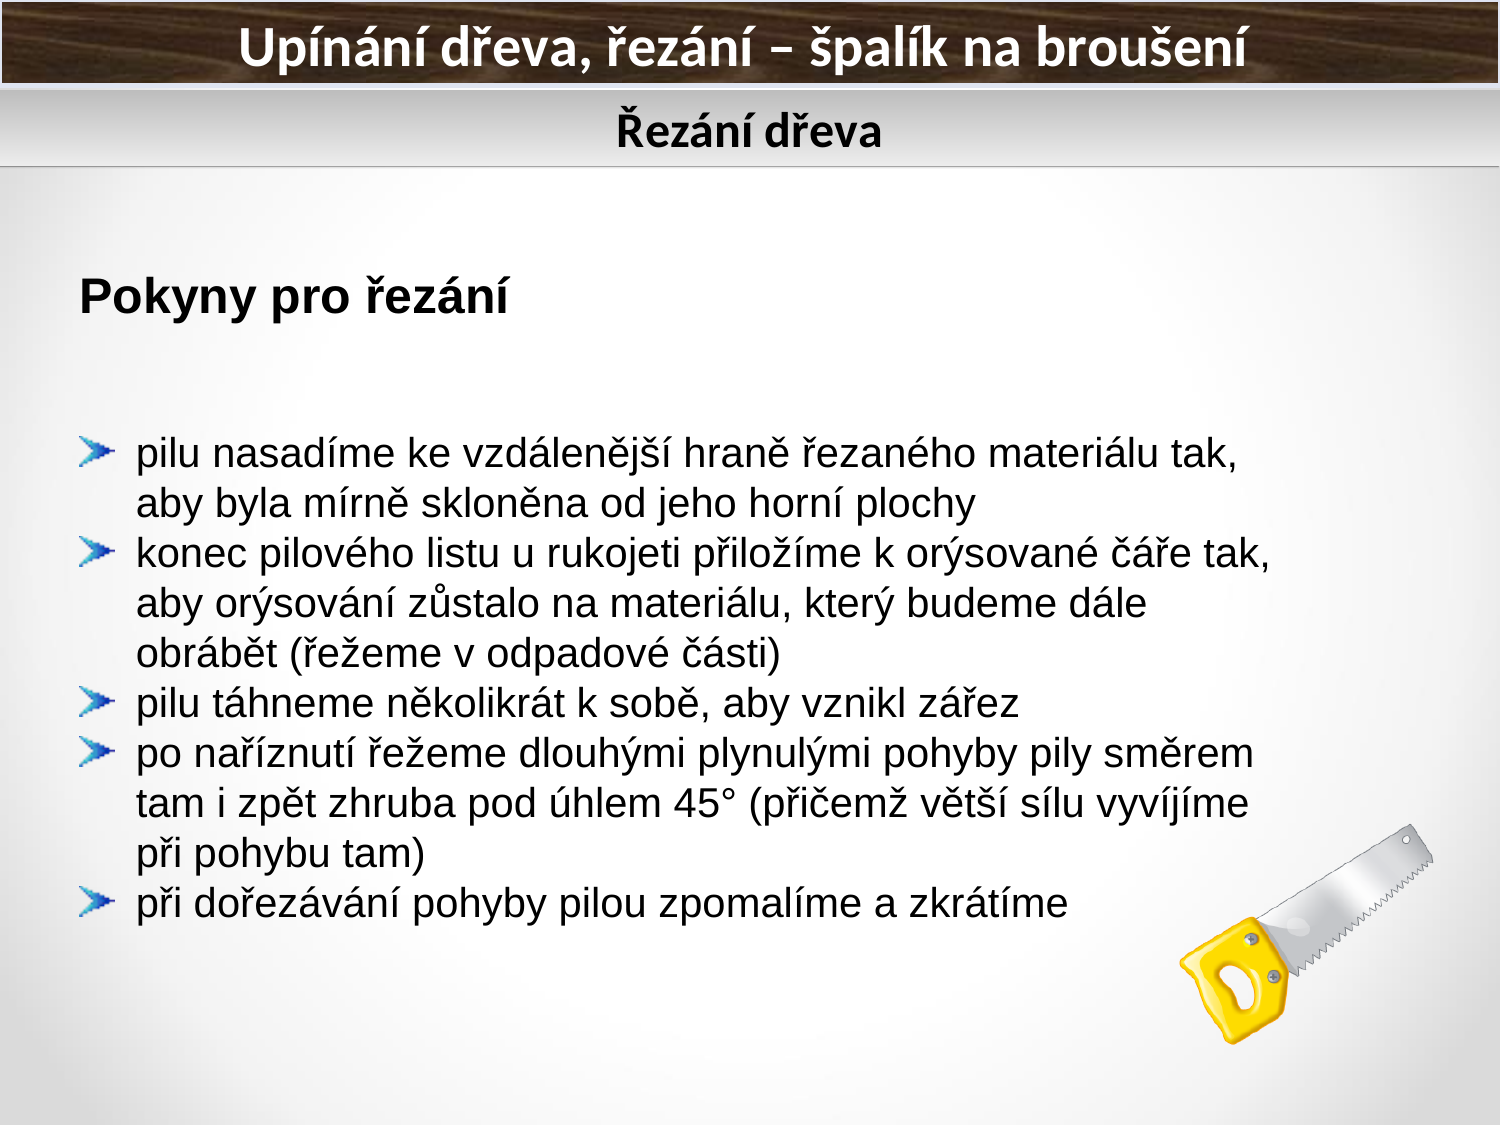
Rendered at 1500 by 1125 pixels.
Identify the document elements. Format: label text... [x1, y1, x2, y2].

text_box Řezání dřeva [0, 90, 1500, 166]
picture [0, 166, 1500, 1125]
text_box Pokyny pro řezání [64, 255, 1436, 331]
picture [0, 86, 1500, 90]
text_box pilu nasadíme ke vzdálenější hraně řezaného materiálu tak, aby byla mírně skloněna od jeho horní plochy konec pilového listu u rukojeti přiložíme k orýsované čáře tak, aby orýsování zůstalo na materiálu, který budeme dále obrábět (řežeme v odpadové části) pilu táhneme několikrát k sobě, aby vznikl zářez po naříznutí řežeme dlouhými plynulými pohyby pily směrem tam i zpět zhruba pod úhlem 45° (přičemž větší sílu vyvíjíme při pohybu tam) při dořezávání pohyby pilou zpomalíme a zkrátíme [64, 418, 1306, 935]
text_box Upínání dřeva, řezání – špalík na broušení [0, 0, 1500, 86]
